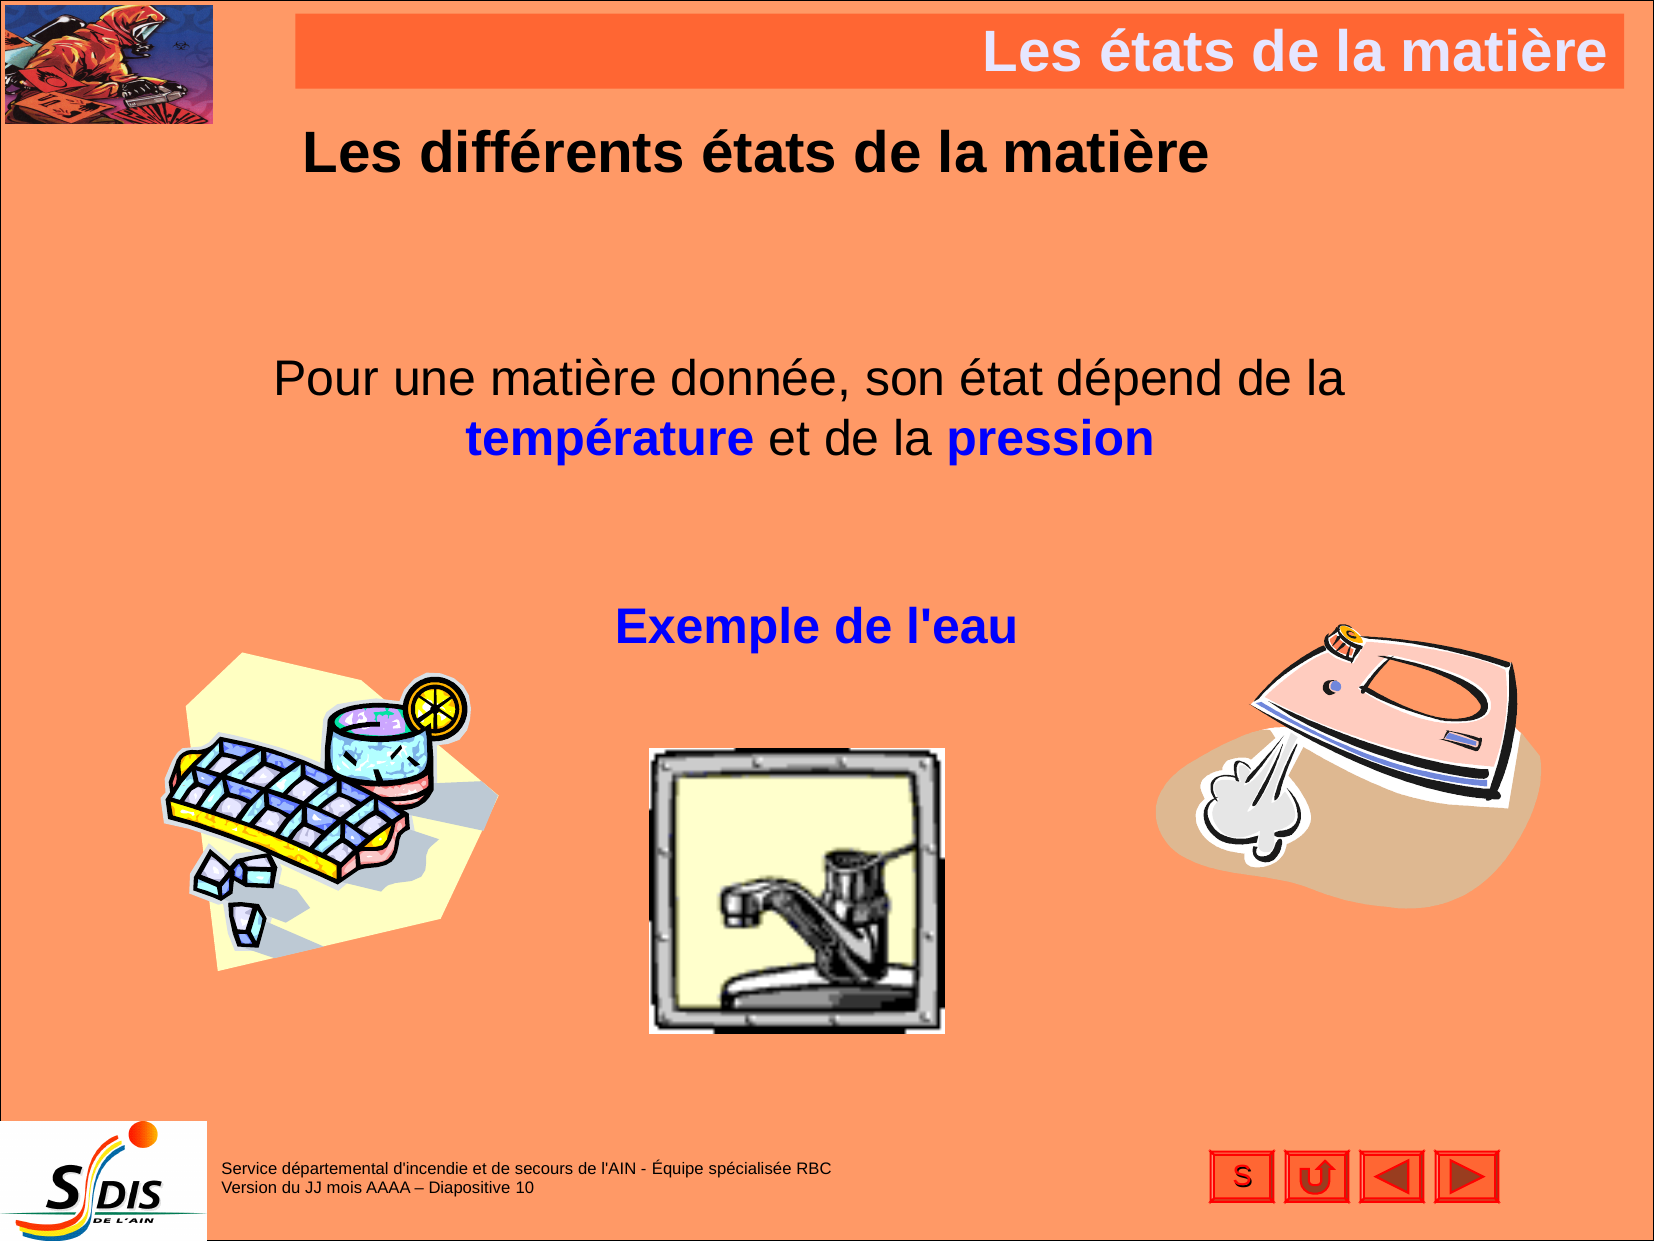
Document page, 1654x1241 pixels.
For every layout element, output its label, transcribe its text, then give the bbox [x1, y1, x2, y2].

picture [157, 649, 502, 975]
text_box Les différents états de la matière [287, 112, 1227, 193]
picture [5, 5, 213, 124]
picture [1151, 620, 1546, 913]
text_box Les états de la matière [295, 13, 1625, 89]
picture [0, 1121, 207, 1241]
picture [649, 748, 945, 1034]
text_box Exemple de l'eau [600, 590, 1034, 677]
text_box Pour une matière donnée, son état dépend de la température et de la pression [143, 337, 1477, 473]
